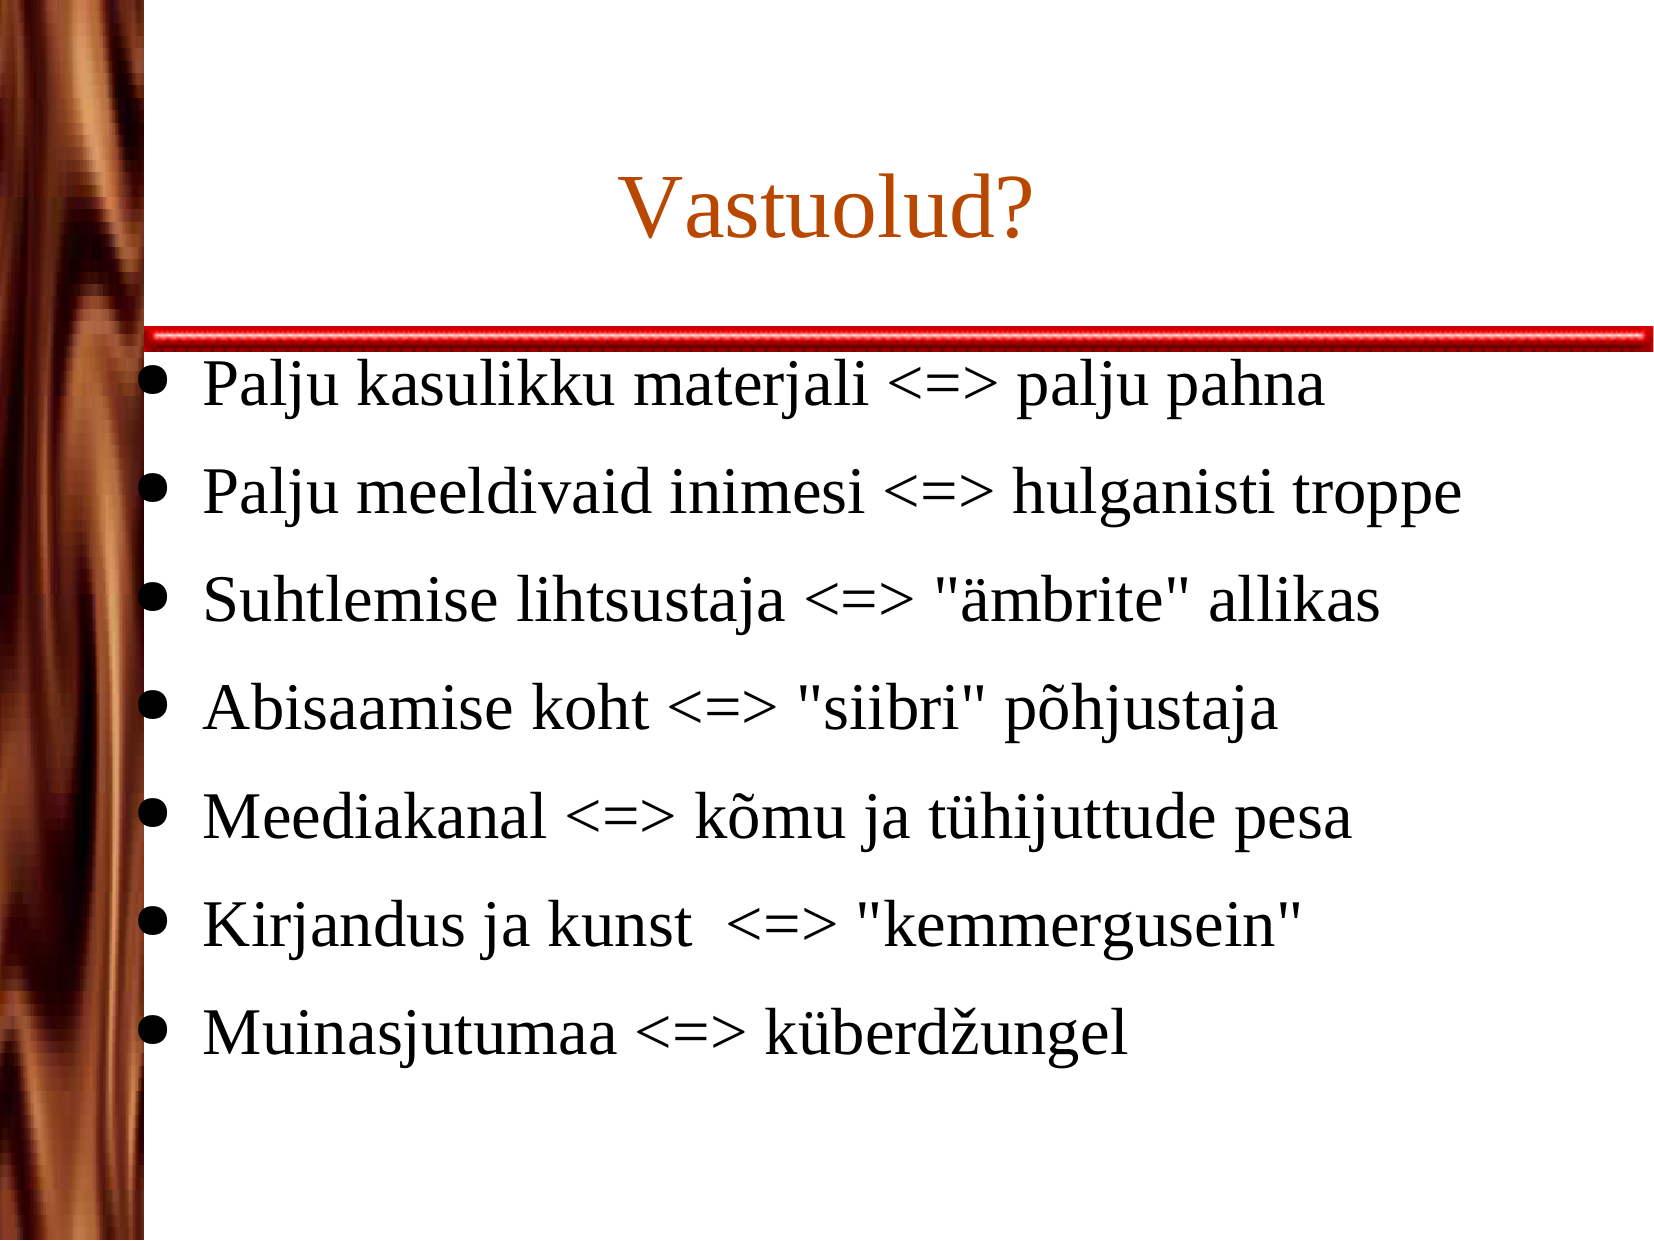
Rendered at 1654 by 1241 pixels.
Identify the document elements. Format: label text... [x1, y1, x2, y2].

list Palju kasulikku materjali <=> palju pahna Palju meeldivaid inimesi <=> hulganisti troppe Suhtlemise lihtsustaja <=> "ämbrite" allikas Abisaamise koht <=> "siibri" põhjustaja Meediakanal <=> kõmu ja tühijuttude pesa Kirjandus ja kunst <=> "kemmergusein" Muinasjutumaa <=> küberdžungel [121, 344, 1533, 1141]
picture [0, 0, 1654, 1240]
title Vastuolud? [121, 102, 1533, 310]
